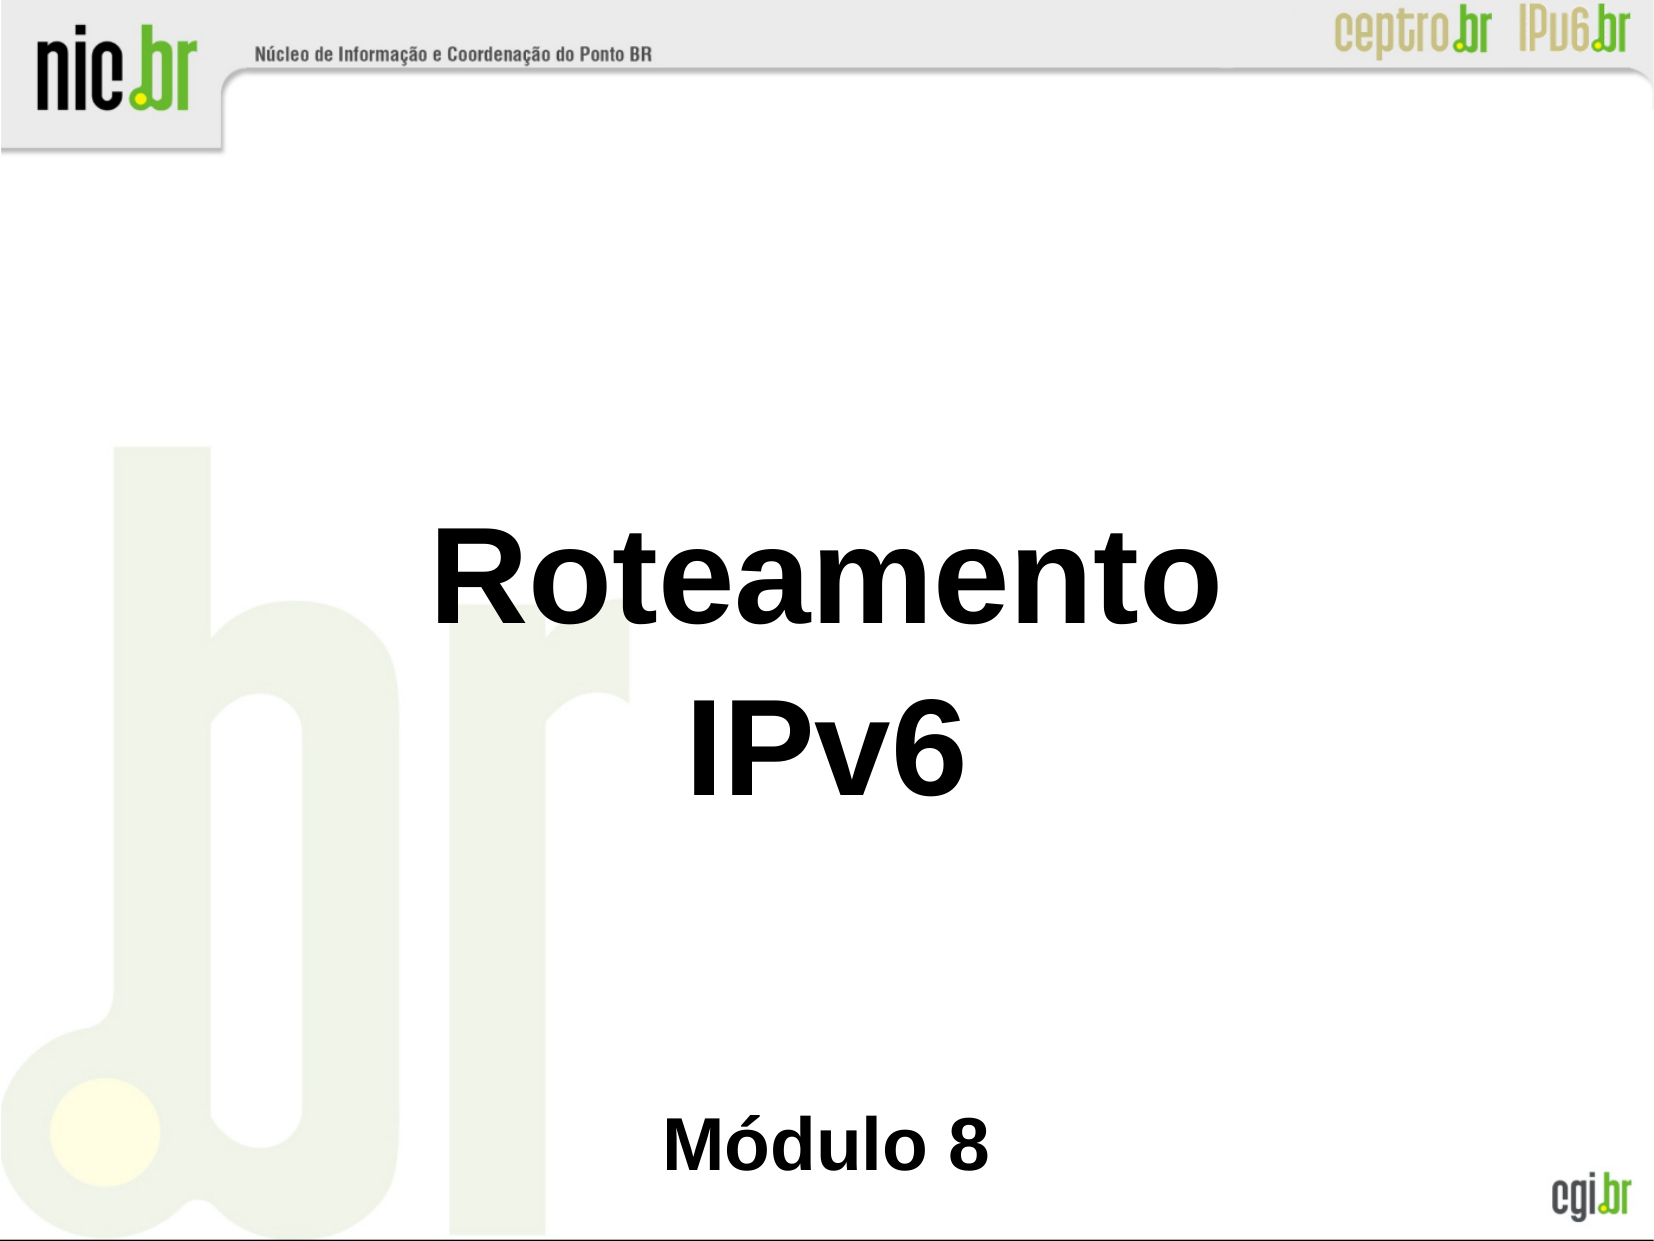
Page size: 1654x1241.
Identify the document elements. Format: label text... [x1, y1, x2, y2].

text_box Módulo 8 [73, 1082, 1580, 1181]
picture [0, 0, 1654, 1241]
text_box Roteamento IPv6 [118, 206, 1536, 1082]
